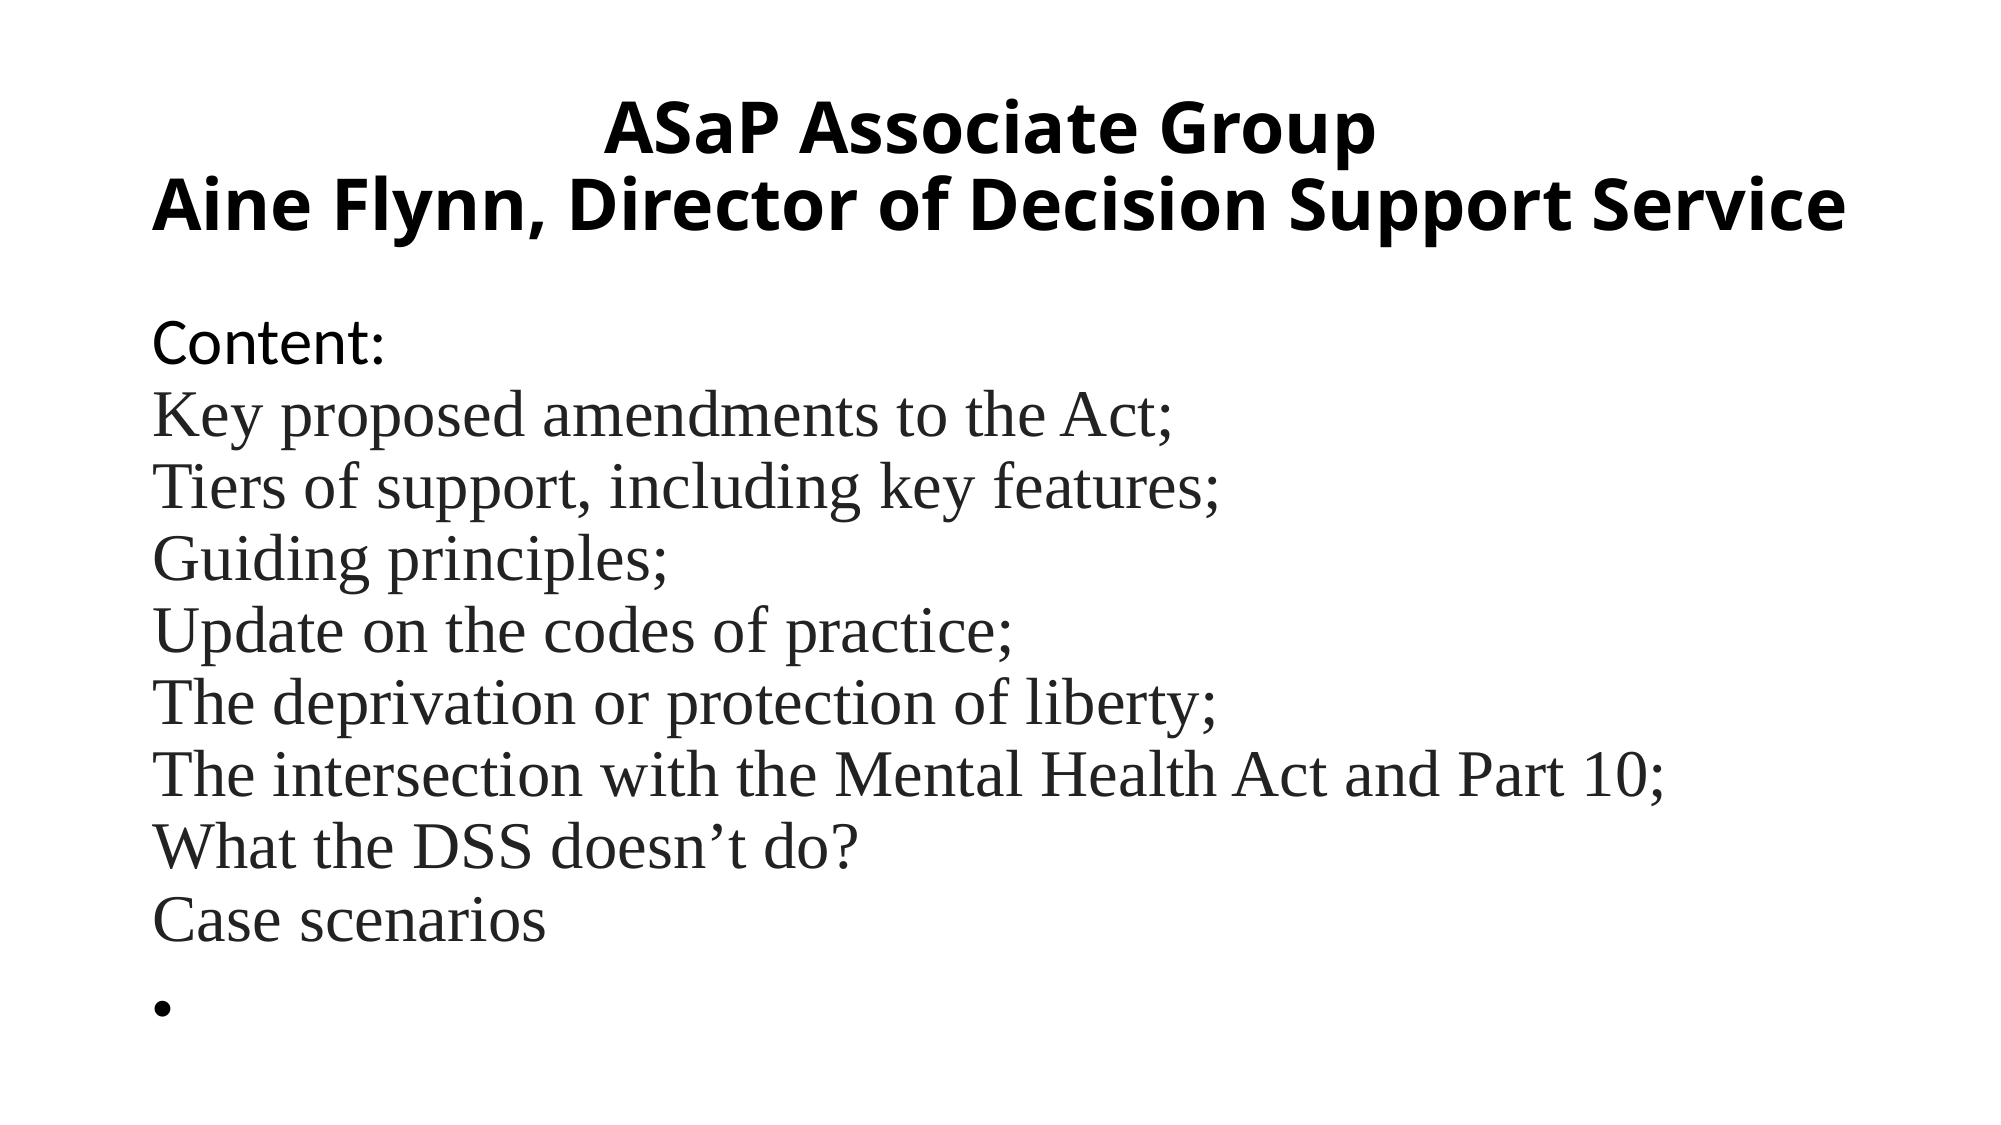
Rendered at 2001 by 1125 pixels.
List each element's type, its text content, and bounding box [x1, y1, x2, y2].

title ASaP Associate Group Aine Flynn, Director of Decision Support Service [137, 59, 1863, 278]
list Content: Key proposed amendments to the Act; Tiers of support, including key features; Guiding principles; Update on the codes of practice; The deprivation or protection of liberty; The intersection with the Mental Health Act and Part 10; What the DSS doesn’t do? Case scenarios [137, 299, 1863, 1014]
